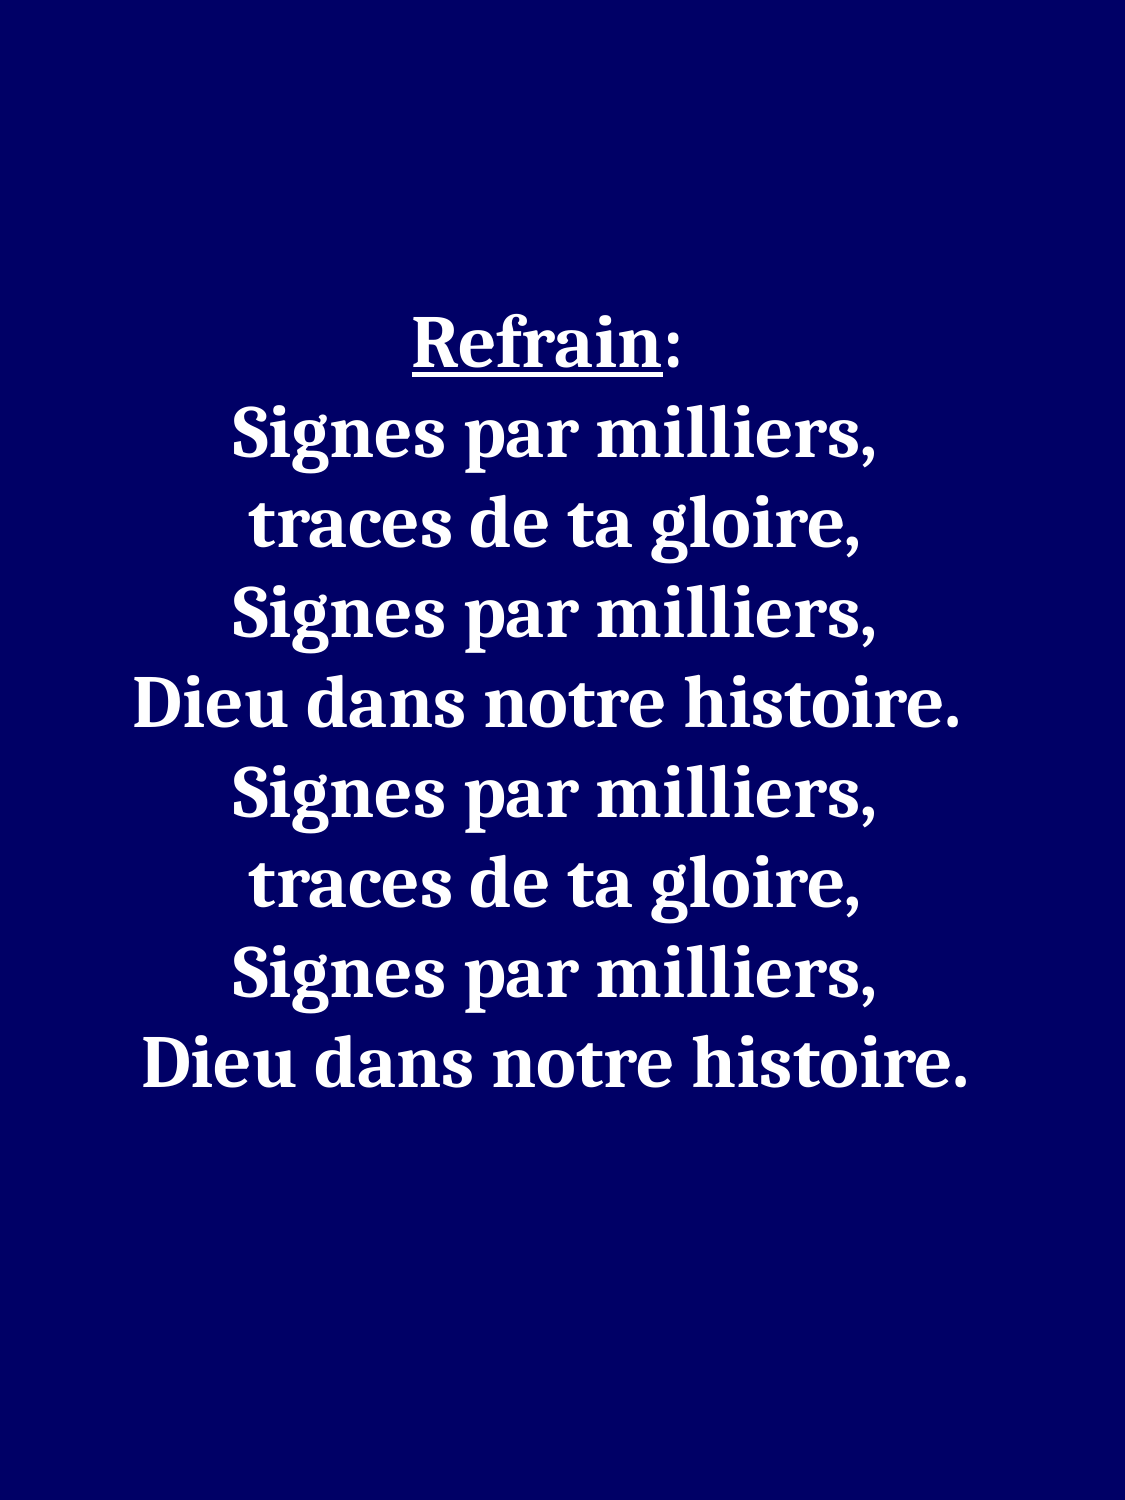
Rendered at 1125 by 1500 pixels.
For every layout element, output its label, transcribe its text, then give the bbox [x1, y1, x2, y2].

text_box Refrain: Signes par milliers, traces de ta gloire, Signes par milliers, Dieu dans notre histoire. Signes par milliers, traces de ta gloire, Signes par milliers, Dieu dans notre histoire. [0, 79, 1125, 1264]
